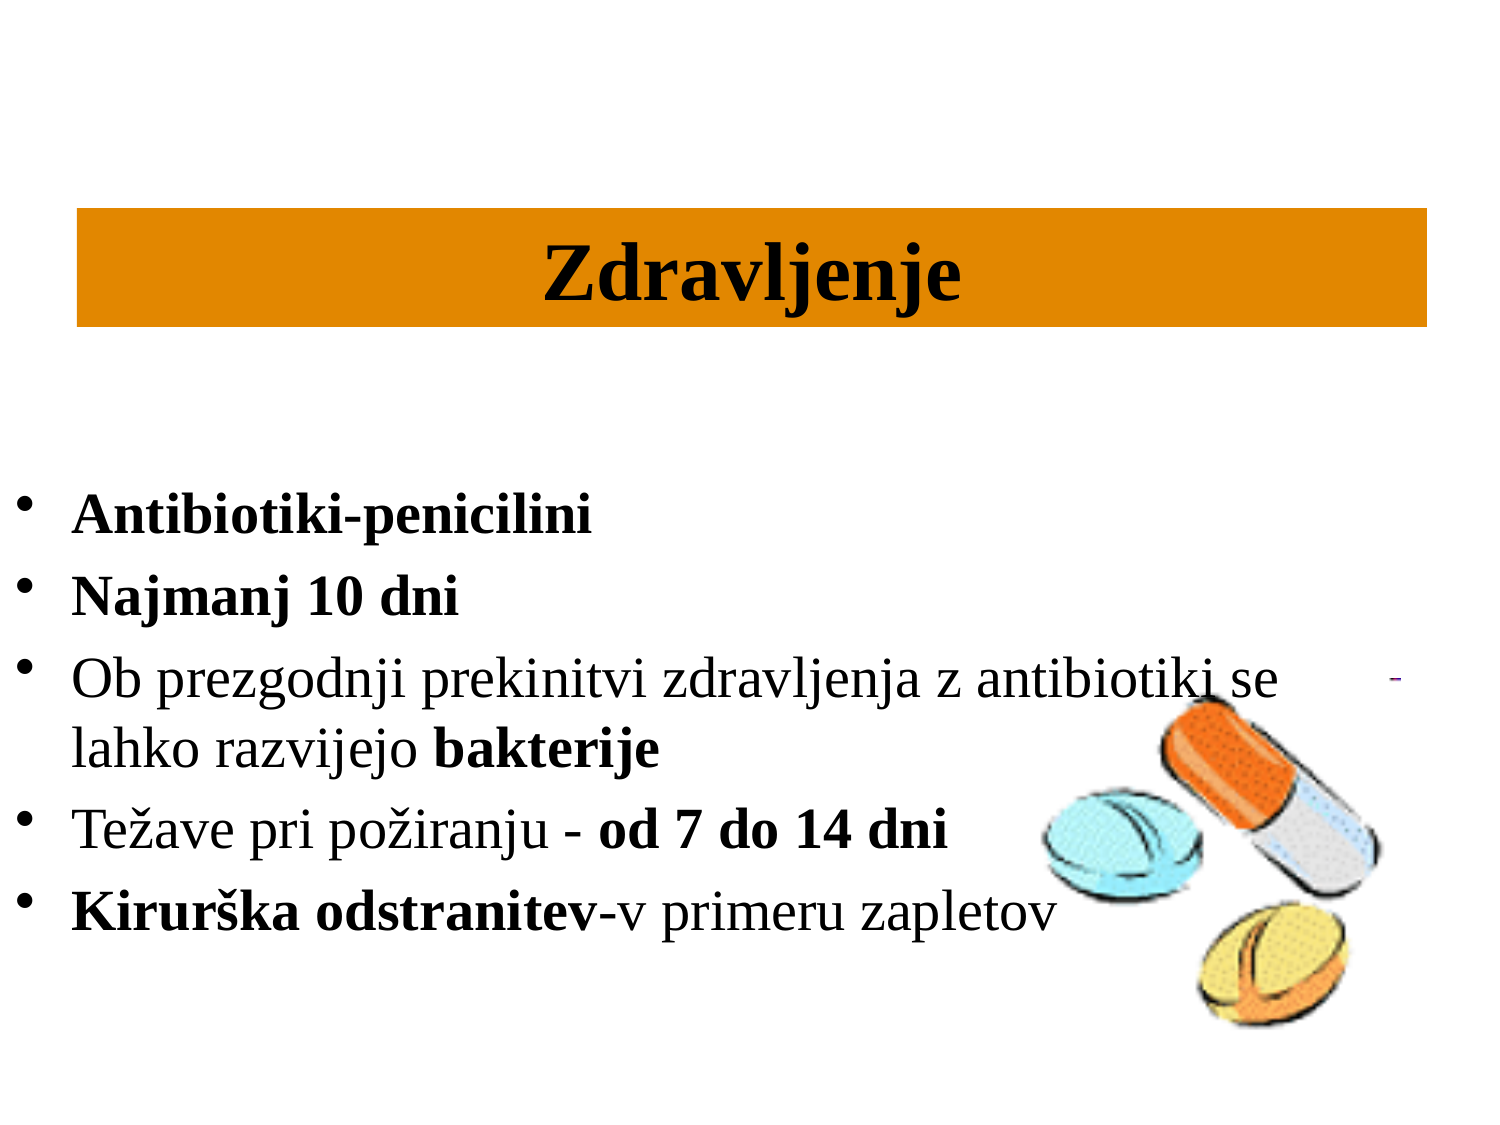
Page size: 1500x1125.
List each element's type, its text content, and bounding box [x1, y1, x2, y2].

list Antibiotiki-penicilini Najmanj 10 dni Ob prezgodnji prekinitvi zdravljenja z antibiotiki se lahko razvijejo bakterije Težave pri požiranju - od 7 do 14 dni Kirurška odstranitev-v primeru zapletov [0, 467, 1350, 1125]
title Zdravljenje [76, 208, 1427, 327]
picture [1350, 678, 1401, 1043]
